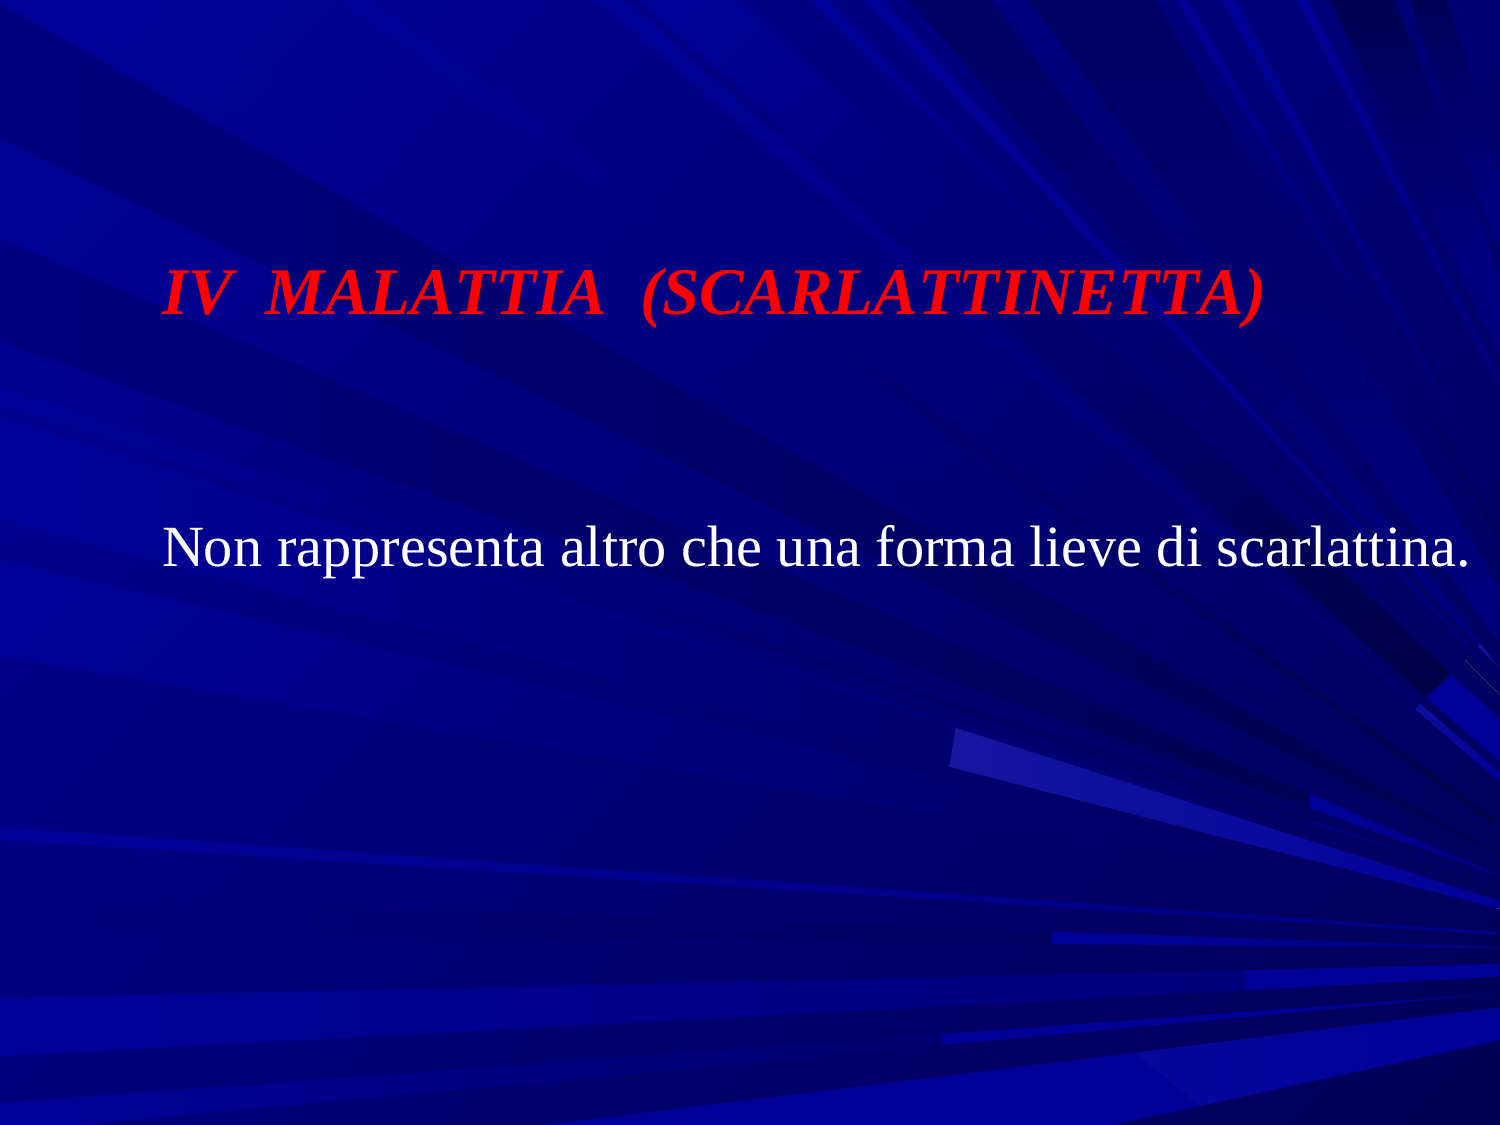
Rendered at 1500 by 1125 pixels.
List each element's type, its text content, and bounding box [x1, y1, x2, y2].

text_box IV MALATTIA (SCARLATTINETTA) Non rappresenta altro che una forma lieve di scarlattina. [147, 240, 1487, 656]
